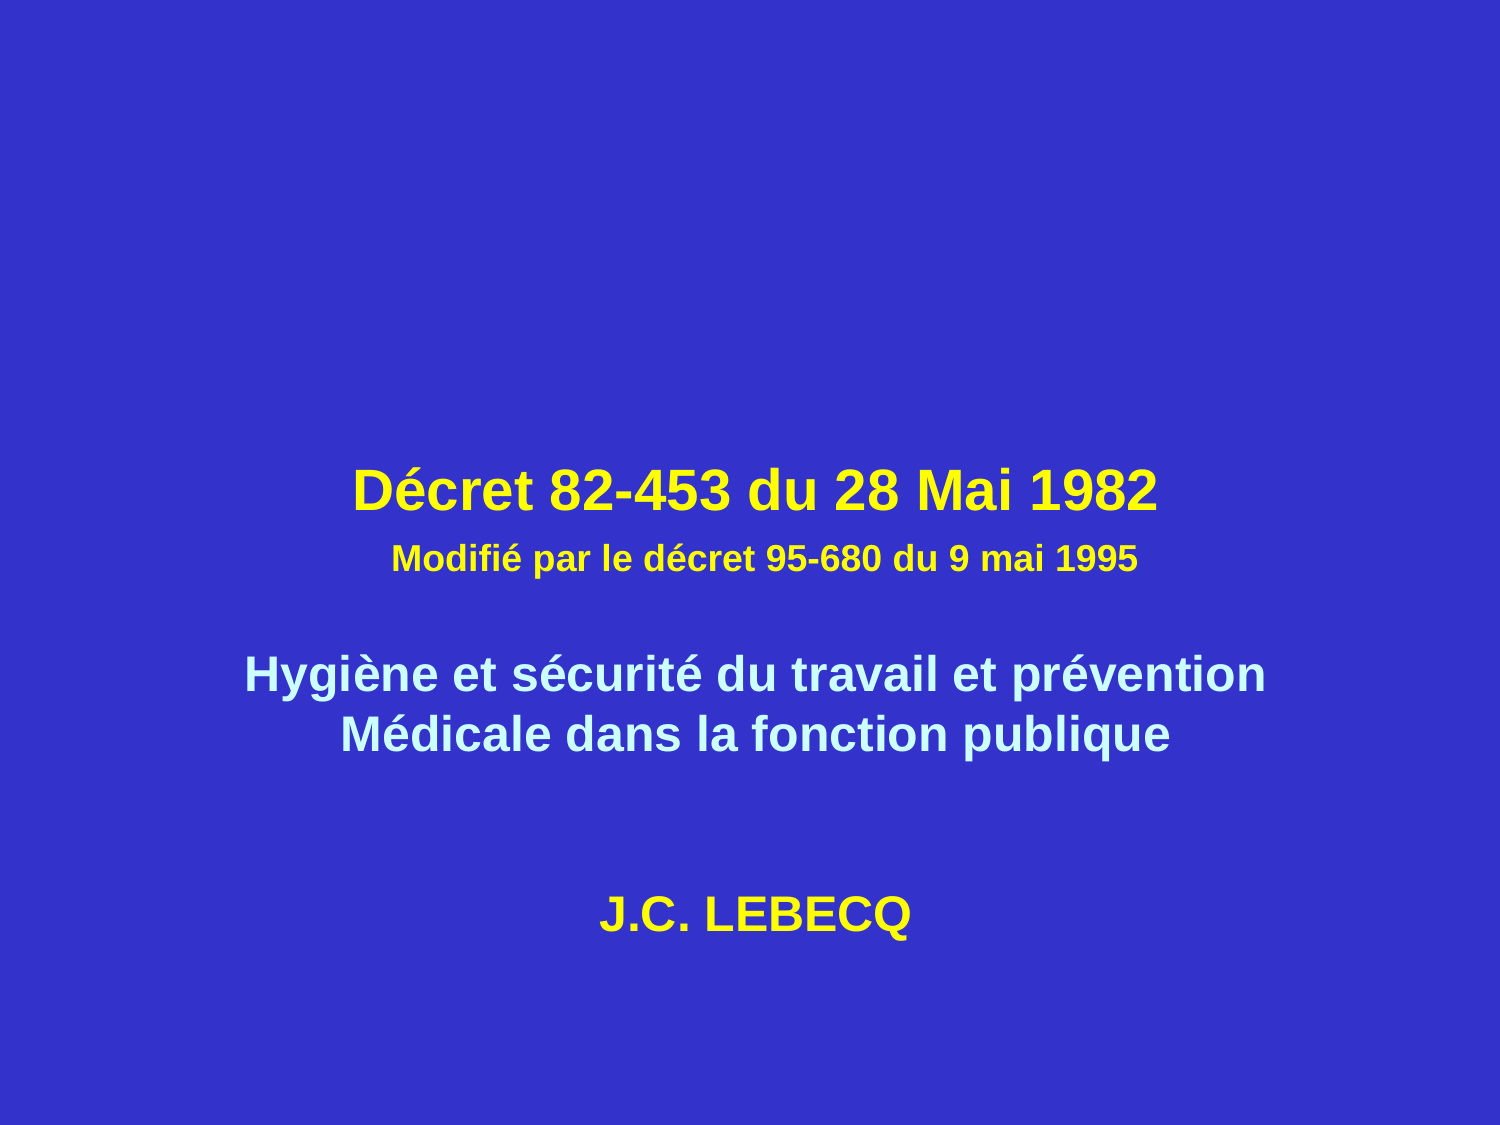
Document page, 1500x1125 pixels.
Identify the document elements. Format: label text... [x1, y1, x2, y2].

text_box Modifié par le décret 95-680 du 9 mai 1995 [376, 526, 1154, 588]
text_box Décret 82-453 du 28 Mai 1982 Hygiène et sécurité du travail et prévention Médicale dans la fonction publique J.C. LEBECQ [230, 444, 1283, 950]
